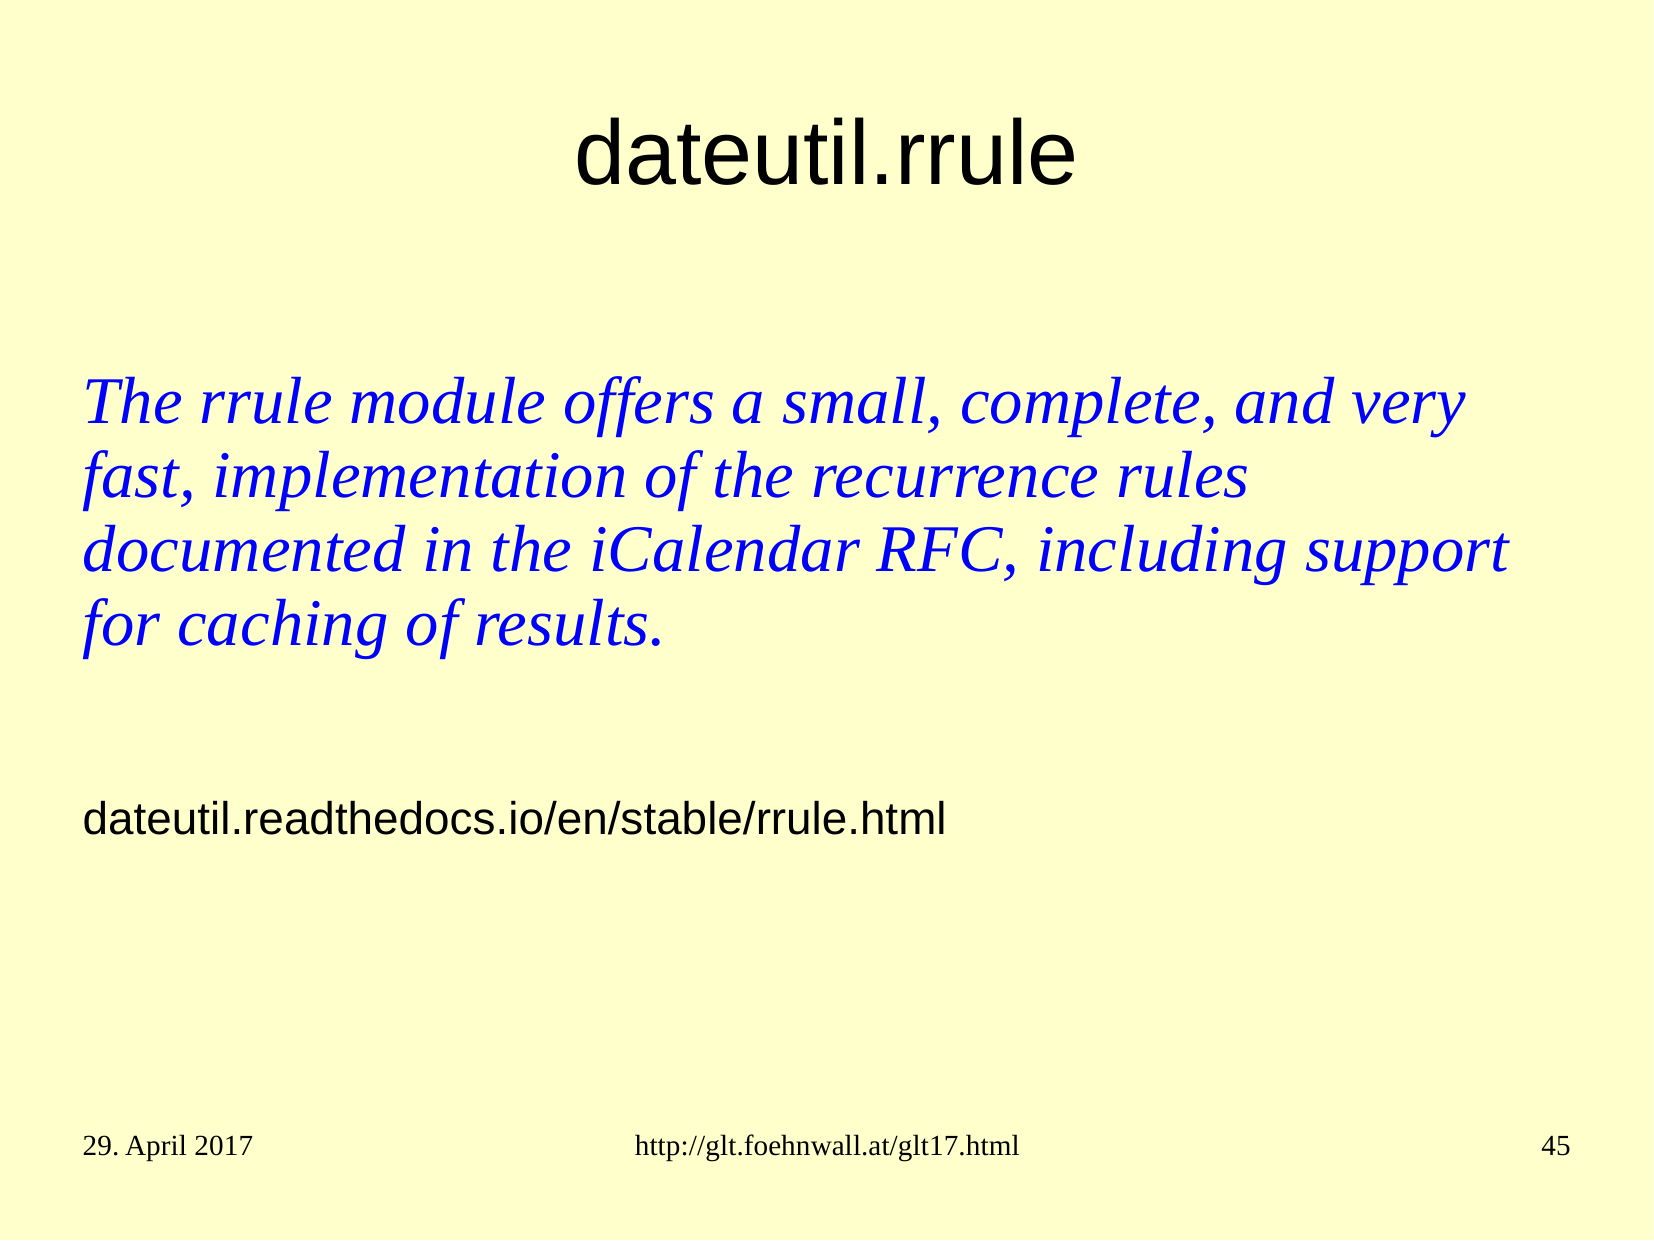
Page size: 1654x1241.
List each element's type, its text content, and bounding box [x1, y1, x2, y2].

list The rrule module offers a small, complete, and very fast, implementation of the recurrence rules documented in the iCalendar RFC, including support for caching of results. dateutil.readthedocs.io/en/stable/rrule.html [82, 290, 1571, 1010]
title dateutil.rrule [82, 49, 1571, 257]
